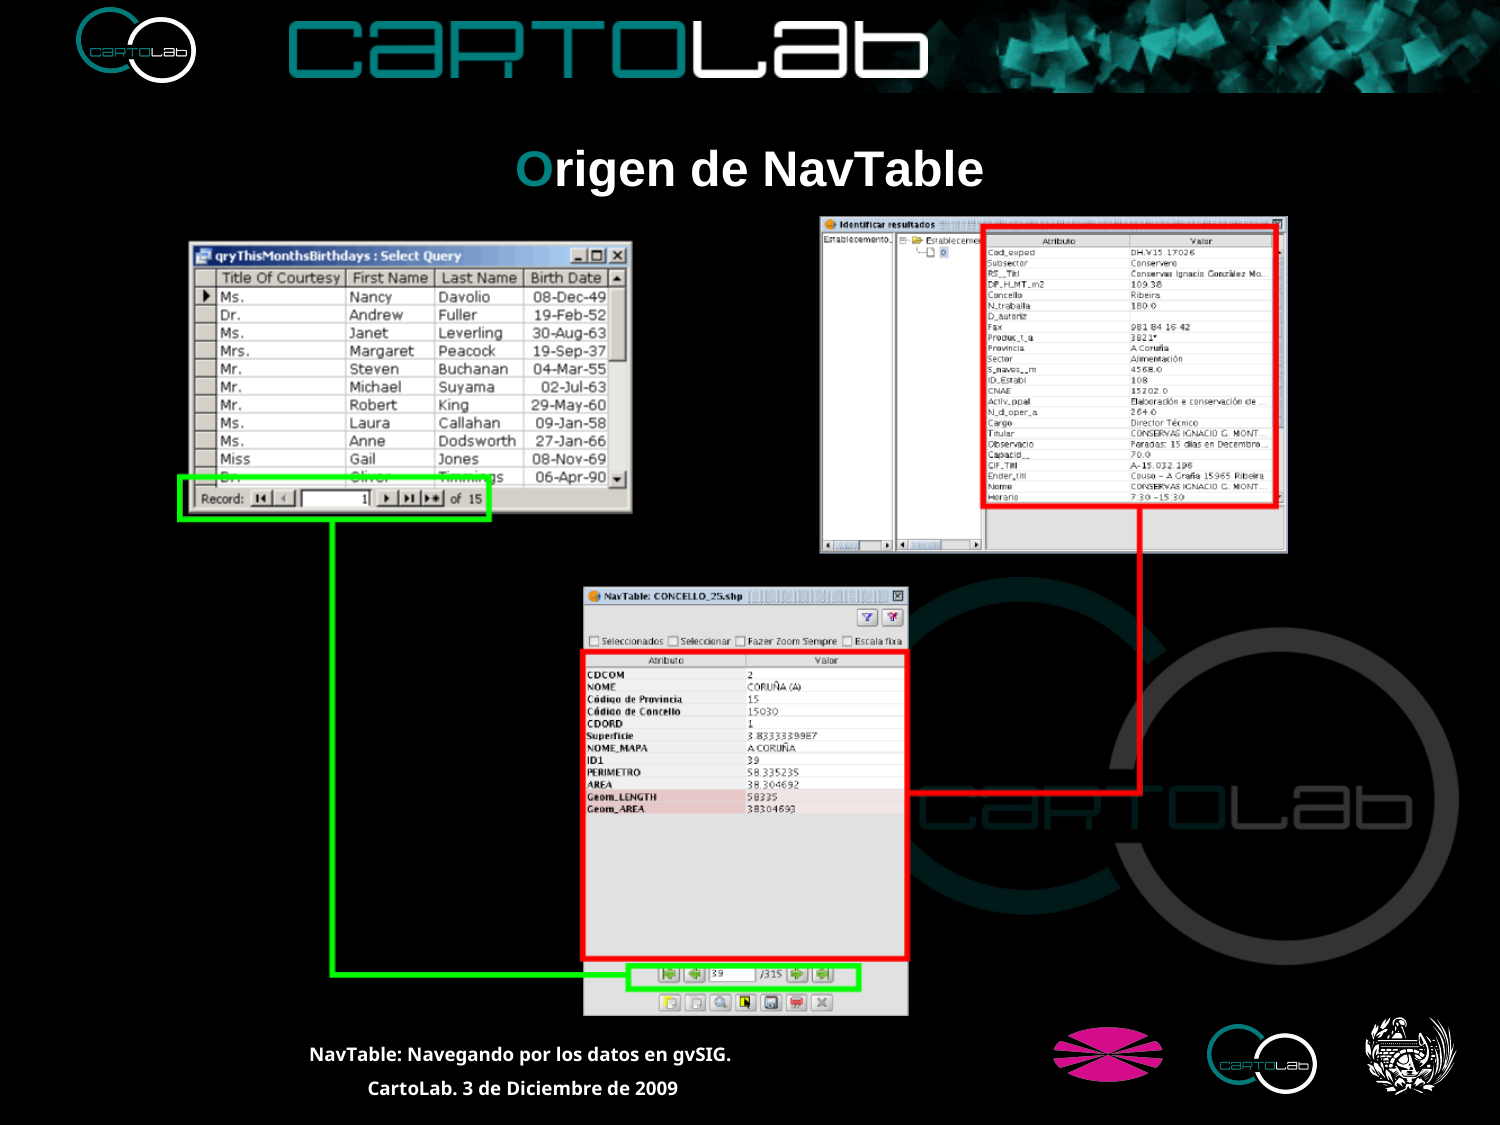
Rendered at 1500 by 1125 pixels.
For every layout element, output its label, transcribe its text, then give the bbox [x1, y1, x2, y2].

picture [289, 0, 1500, 93]
picture [76, 7, 196, 83]
picture [1207, 1024, 1317, 1094]
picture [1052, 1026, 1164, 1083]
picture [177, 216, 1459, 1016]
title Origen de NavTable [75, 124, 1425, 216]
